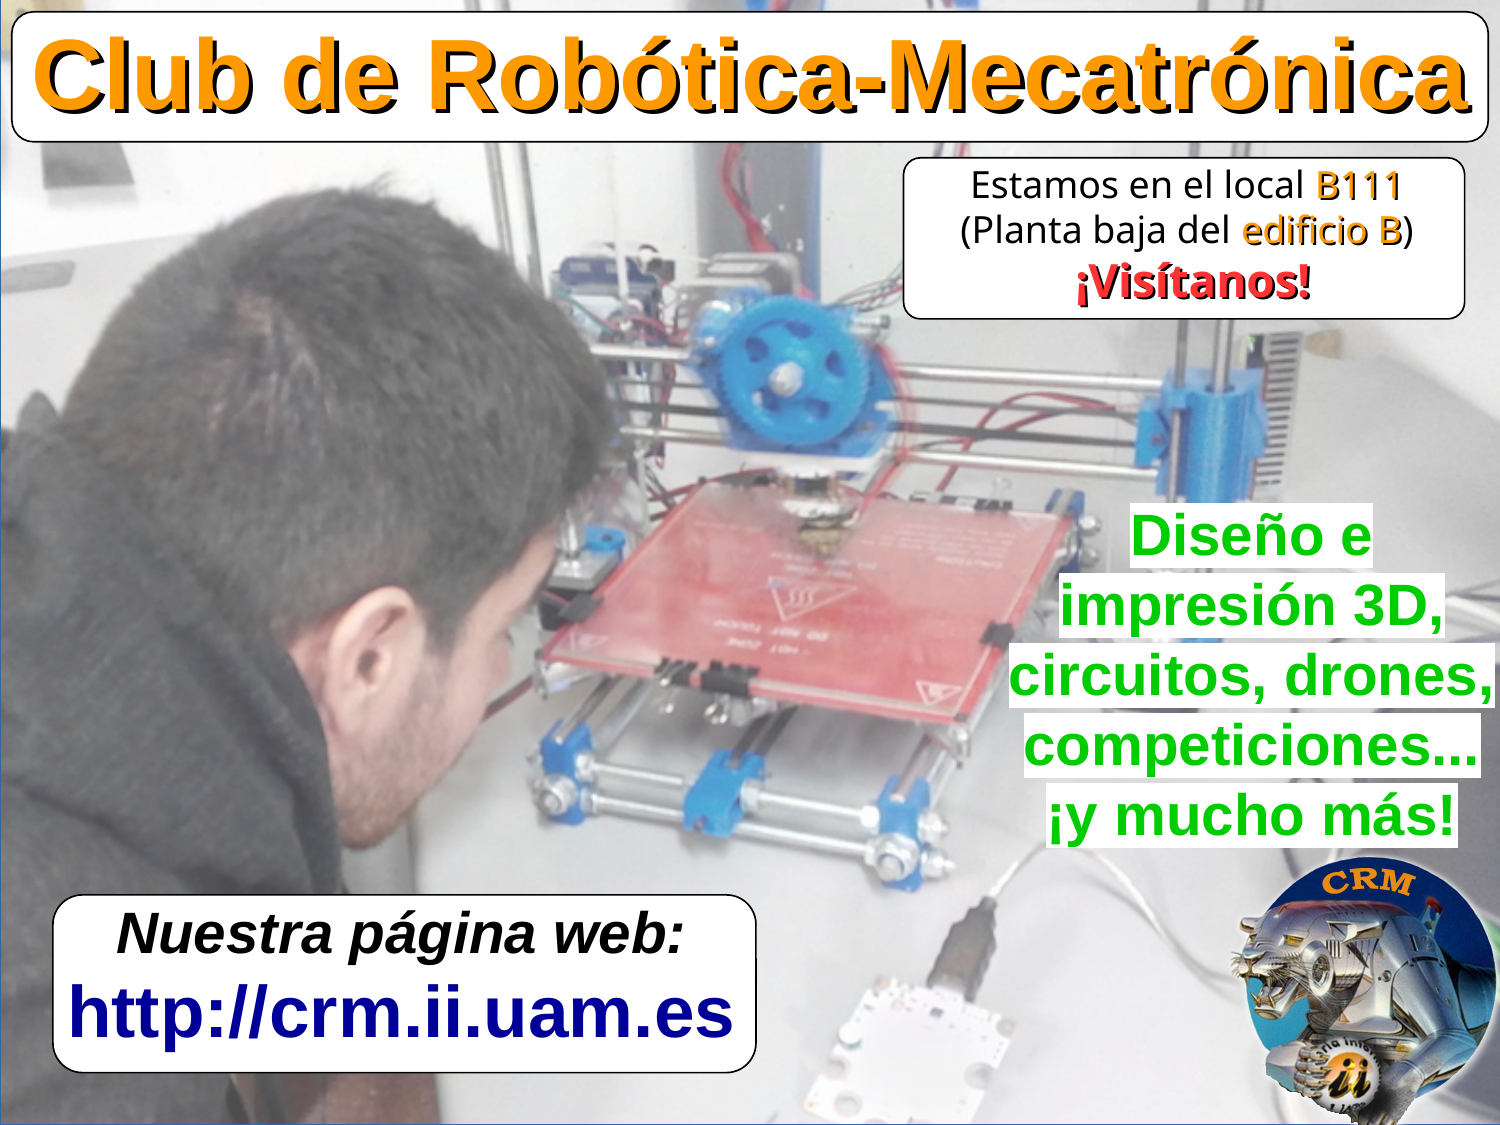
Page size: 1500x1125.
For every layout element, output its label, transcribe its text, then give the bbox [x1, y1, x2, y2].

text_box [0, 148, 1500, 1125]
text_box ¡Visítanos! [927, 304, 1459, 308]
text_box Estamos en el local B111 (Planta baja del edificio B) [891, 153, 1483, 304]
picture [1178, 844, 1500, 1125]
text_box Diseño e impresión 3D, circuitos, drones, competiciones... ¡y mucho más! [968, 490, 1500, 916]
text_box Nuestra página web: http://crm.ii.uam.es [47, 879, 756, 1060]
text_box Club de Robótica-Mecatrónica [0, 2, 1500, 148]
